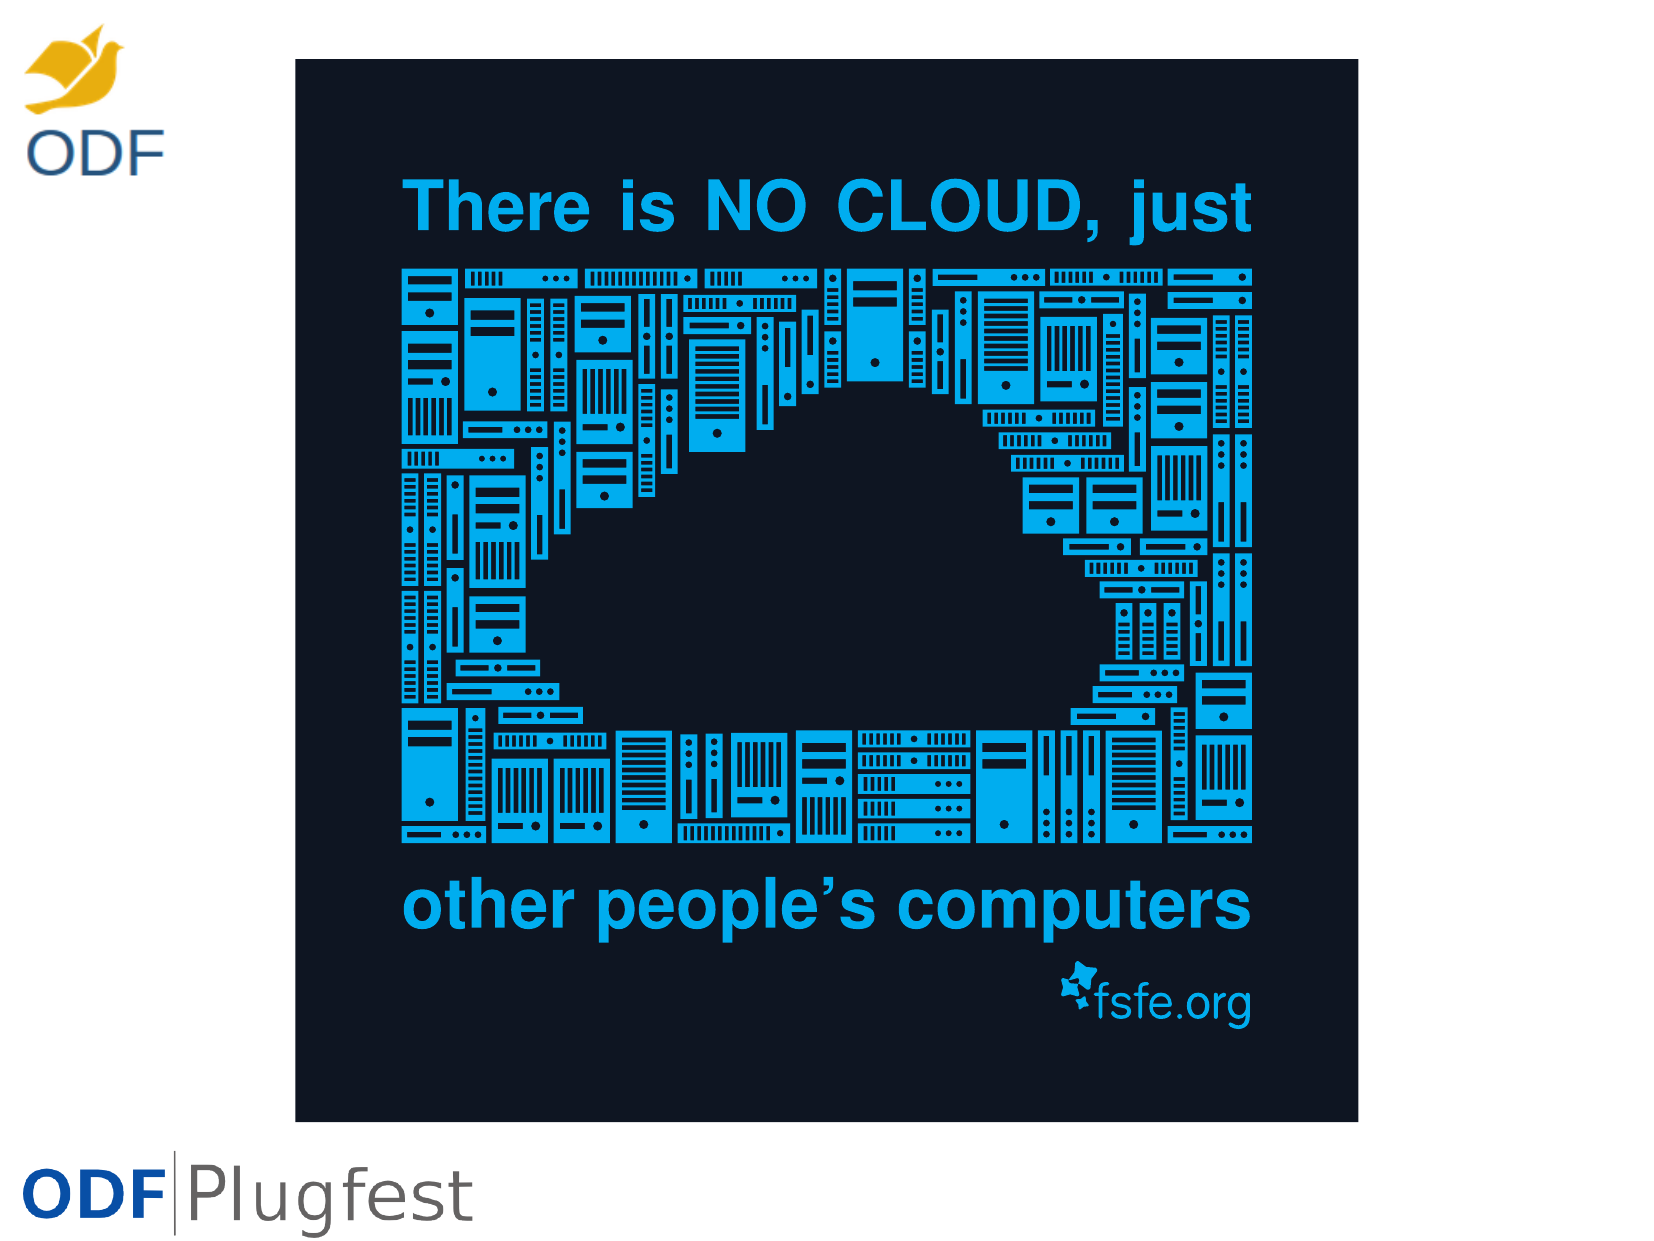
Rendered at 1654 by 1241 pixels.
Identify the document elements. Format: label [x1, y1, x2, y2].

picture [295, 59, 1359, 1123]
picture [0, 0, 216, 218]
picture [23, 1150, 473, 1241]
